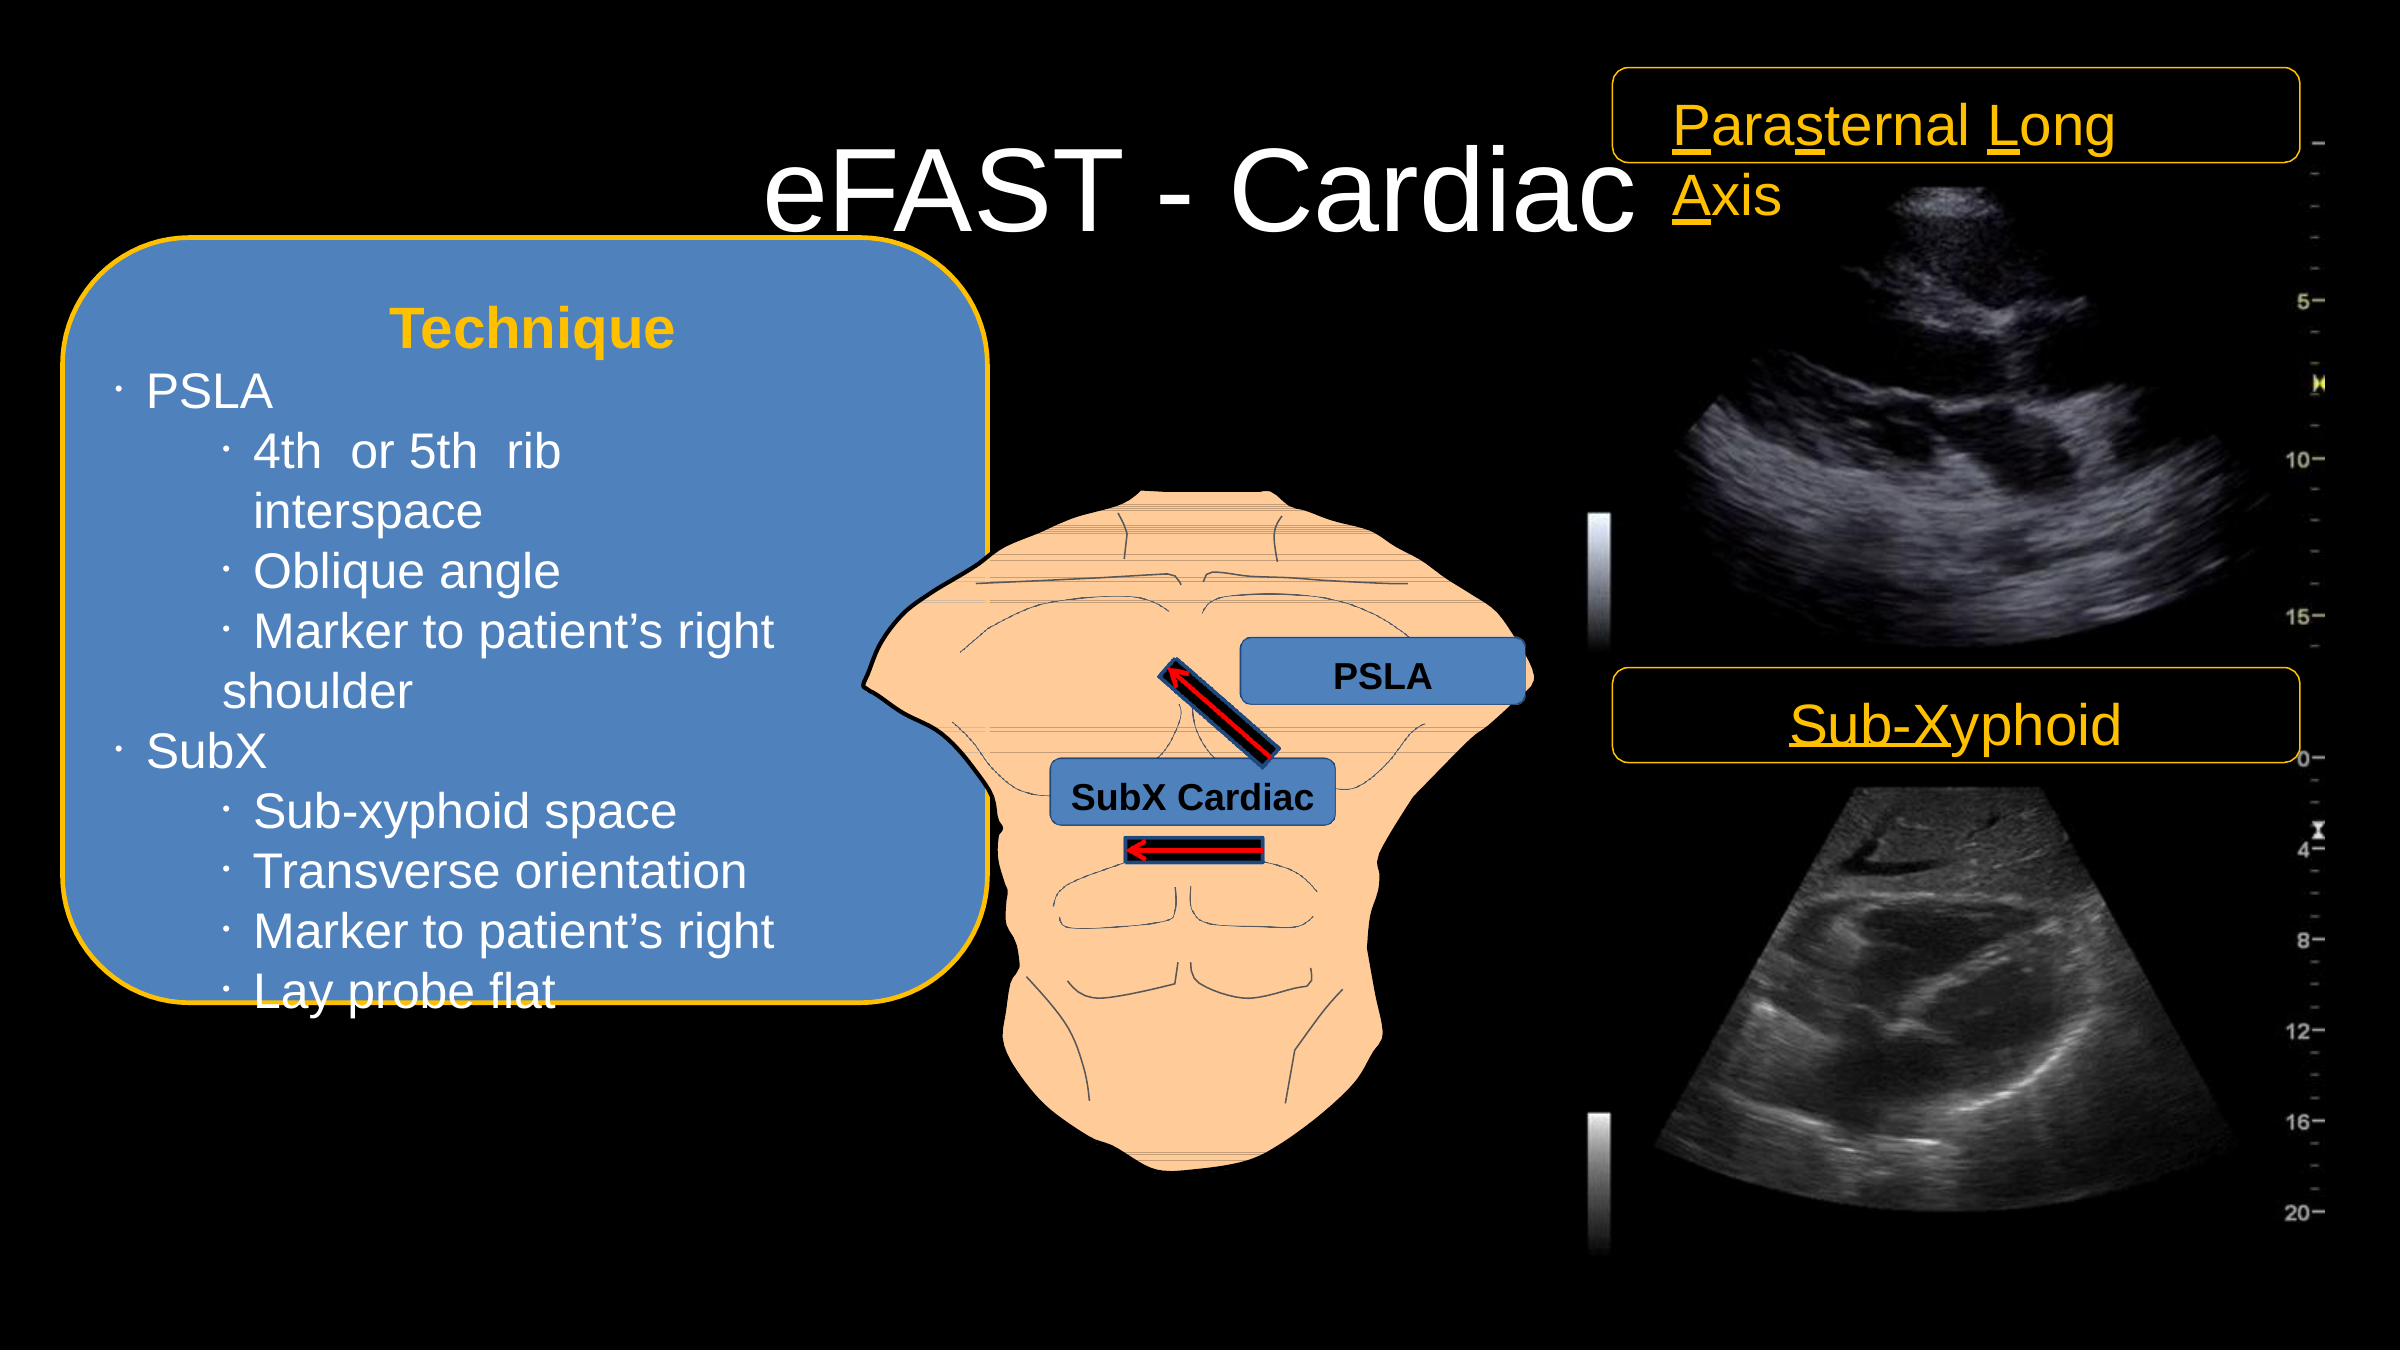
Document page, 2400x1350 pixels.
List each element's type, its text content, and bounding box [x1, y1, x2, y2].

text_box [0, 0, 2400, 1350]
text_box Technique [387, 289, 679, 358]
text_box Parasternal Long Axis [1670, 87, 2243, 228]
text_box Sub-Xyphoid [1787, 687, 2126, 758]
text_box PSLA 4th or 5th rib interspace Oblique angle Marker to patient’s right shoulder SubX Sub-xyphoid space Transverse orientation Marker to patient’s right Lay probe flat [112, 358, 777, 1019]
text_box PSLA [1330, 652, 1436, 698]
text_box eFAST - Cardiac [759, 112, 1640, 256]
text_box SubX Cardiac [1068, 772, 1317, 818]
text_box Technique [583, 322, 596, 343]
